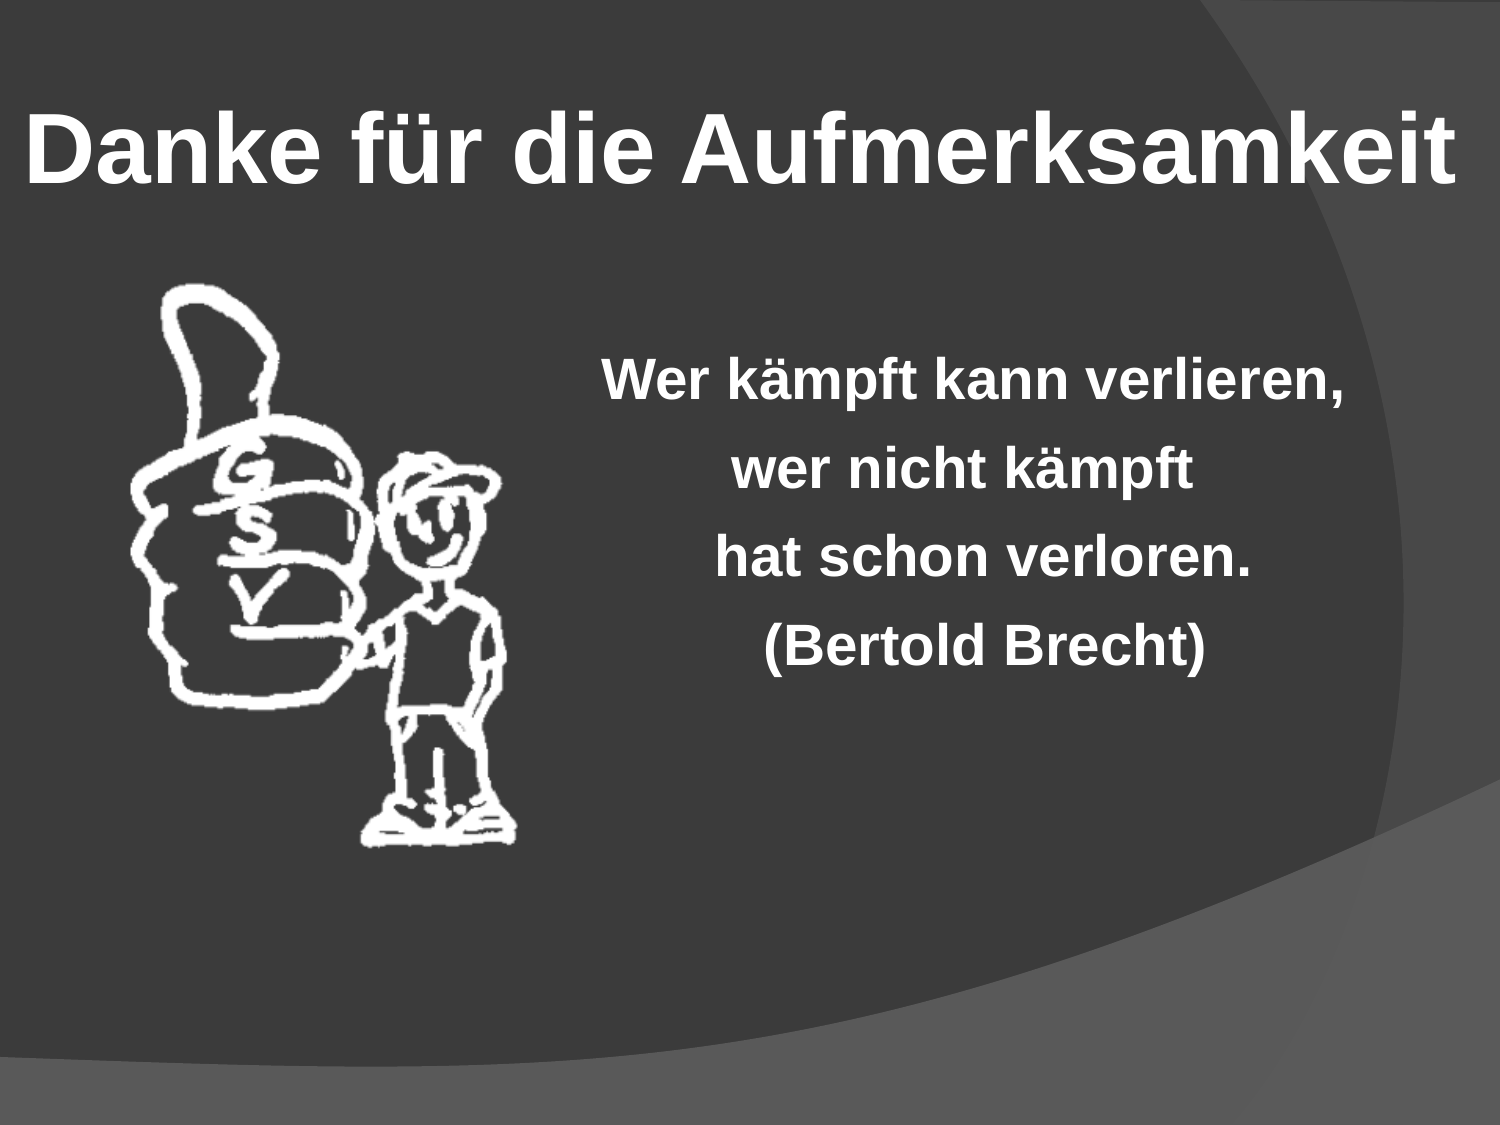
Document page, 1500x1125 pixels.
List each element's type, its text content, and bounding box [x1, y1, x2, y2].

text_box Wer kämpft kann verlieren, wer nicht kämpft hat schon verloren. (Bertold Brecht) [586, 333, 1395, 685]
text_box Danke für die Aufmerksamkeit [8, 76, 1473, 212]
picture [112, 212, 565, 987]
